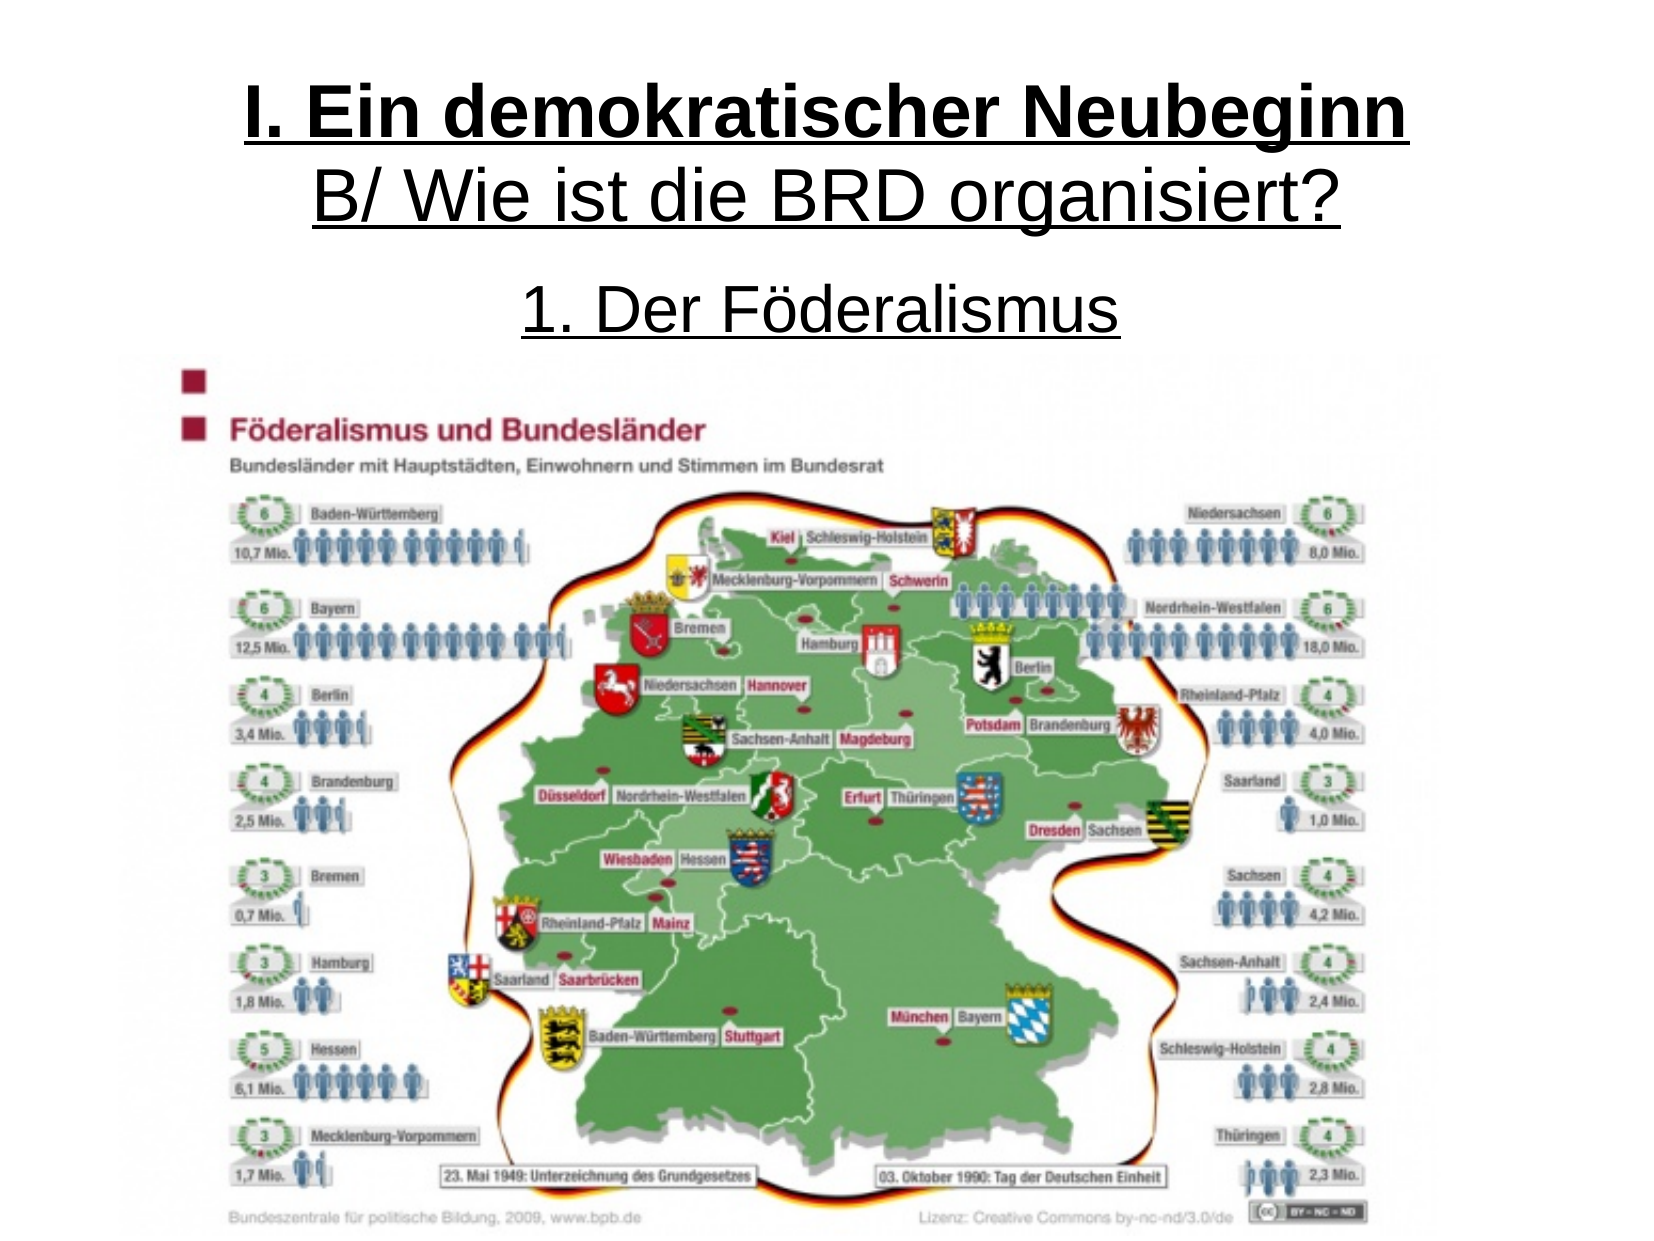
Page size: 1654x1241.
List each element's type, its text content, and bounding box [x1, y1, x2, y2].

subtitle 1. Der Föderalismus [76, 236, 1565, 1055]
title I. Ein demokratischer Neubeginn B/ Wie ist die BRD organisiert? [82, 49, 1571, 257]
picture [118, 354, 1441, 1236]
